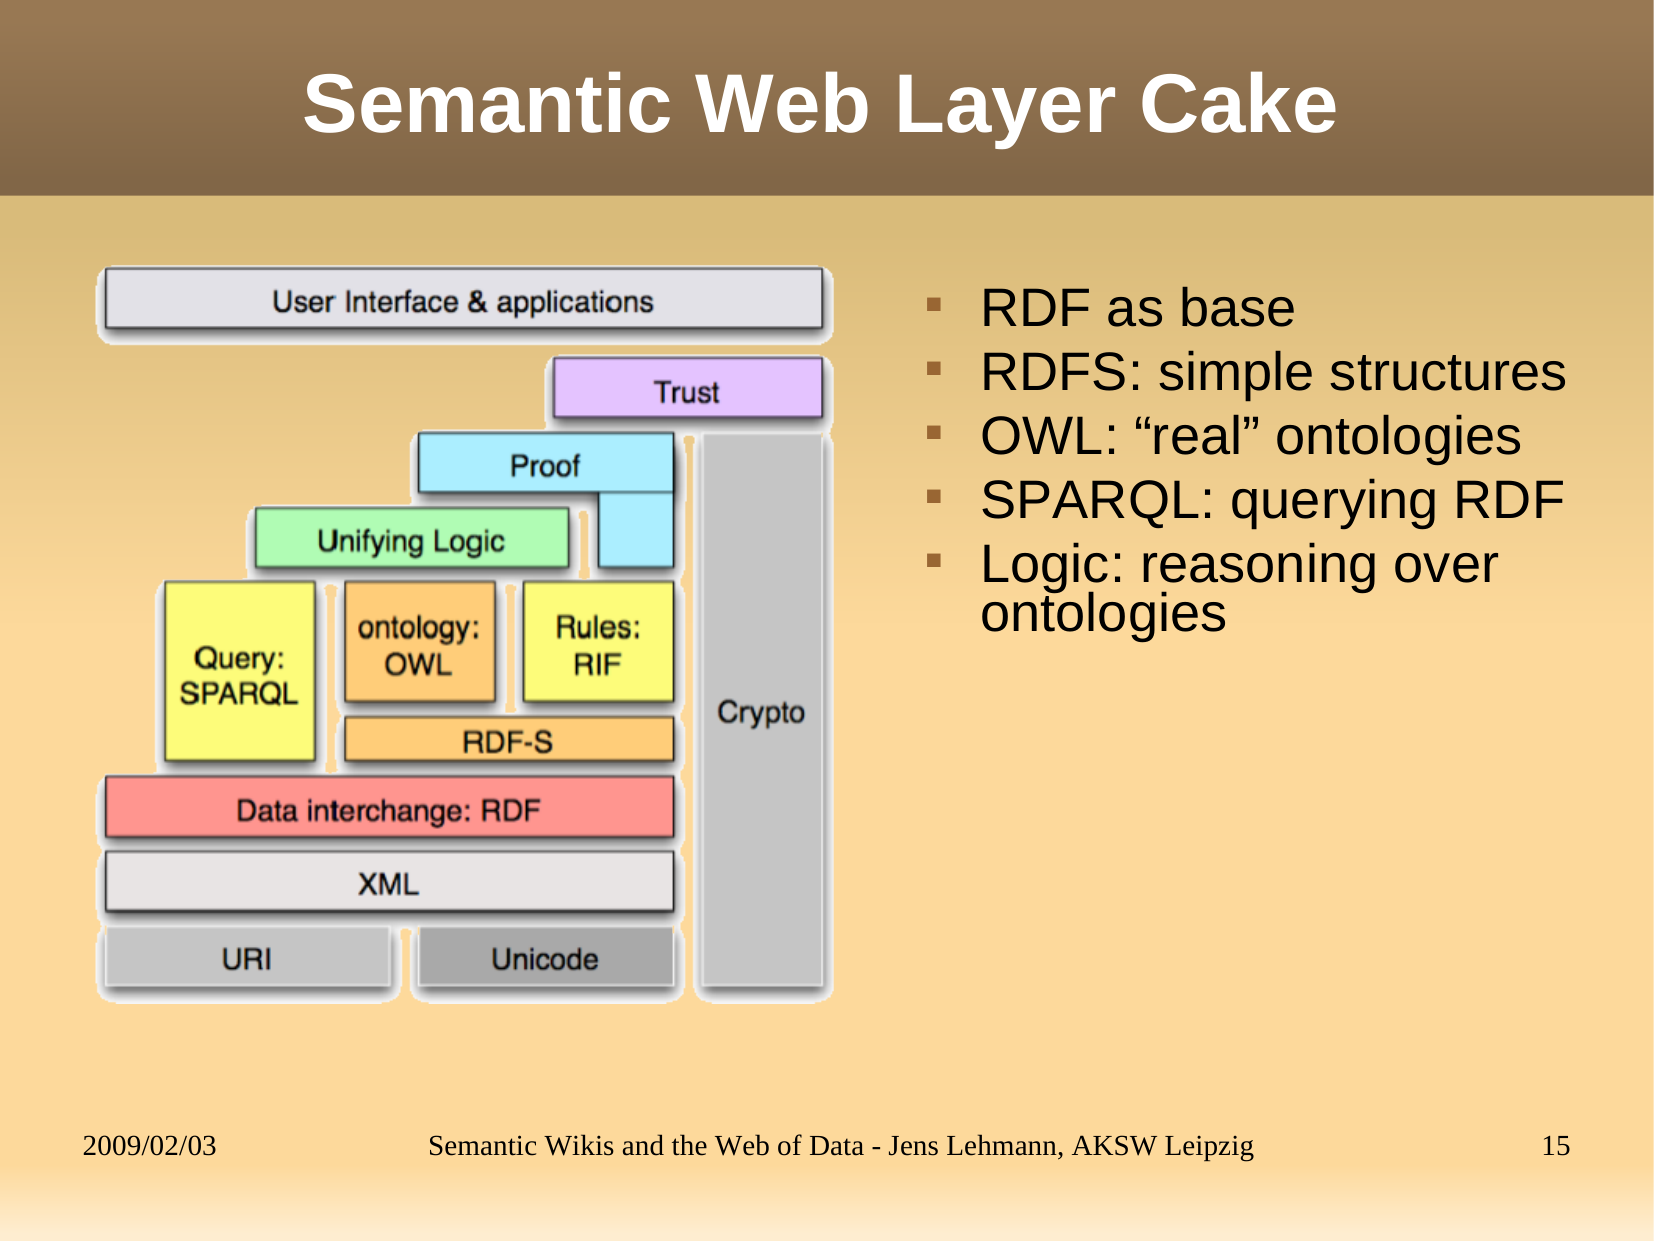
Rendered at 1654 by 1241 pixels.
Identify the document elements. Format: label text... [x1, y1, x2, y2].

title Semantic Web Layer Cake [76, 7, 1565, 200]
text_box RDF as base RDFS: simple structures OWL: “real” ontologies SPARQL: querying RDF Logic: reasoning over ontologies [909, 287, 1589, 1028]
picture [0, 0, 1654, 1241]
